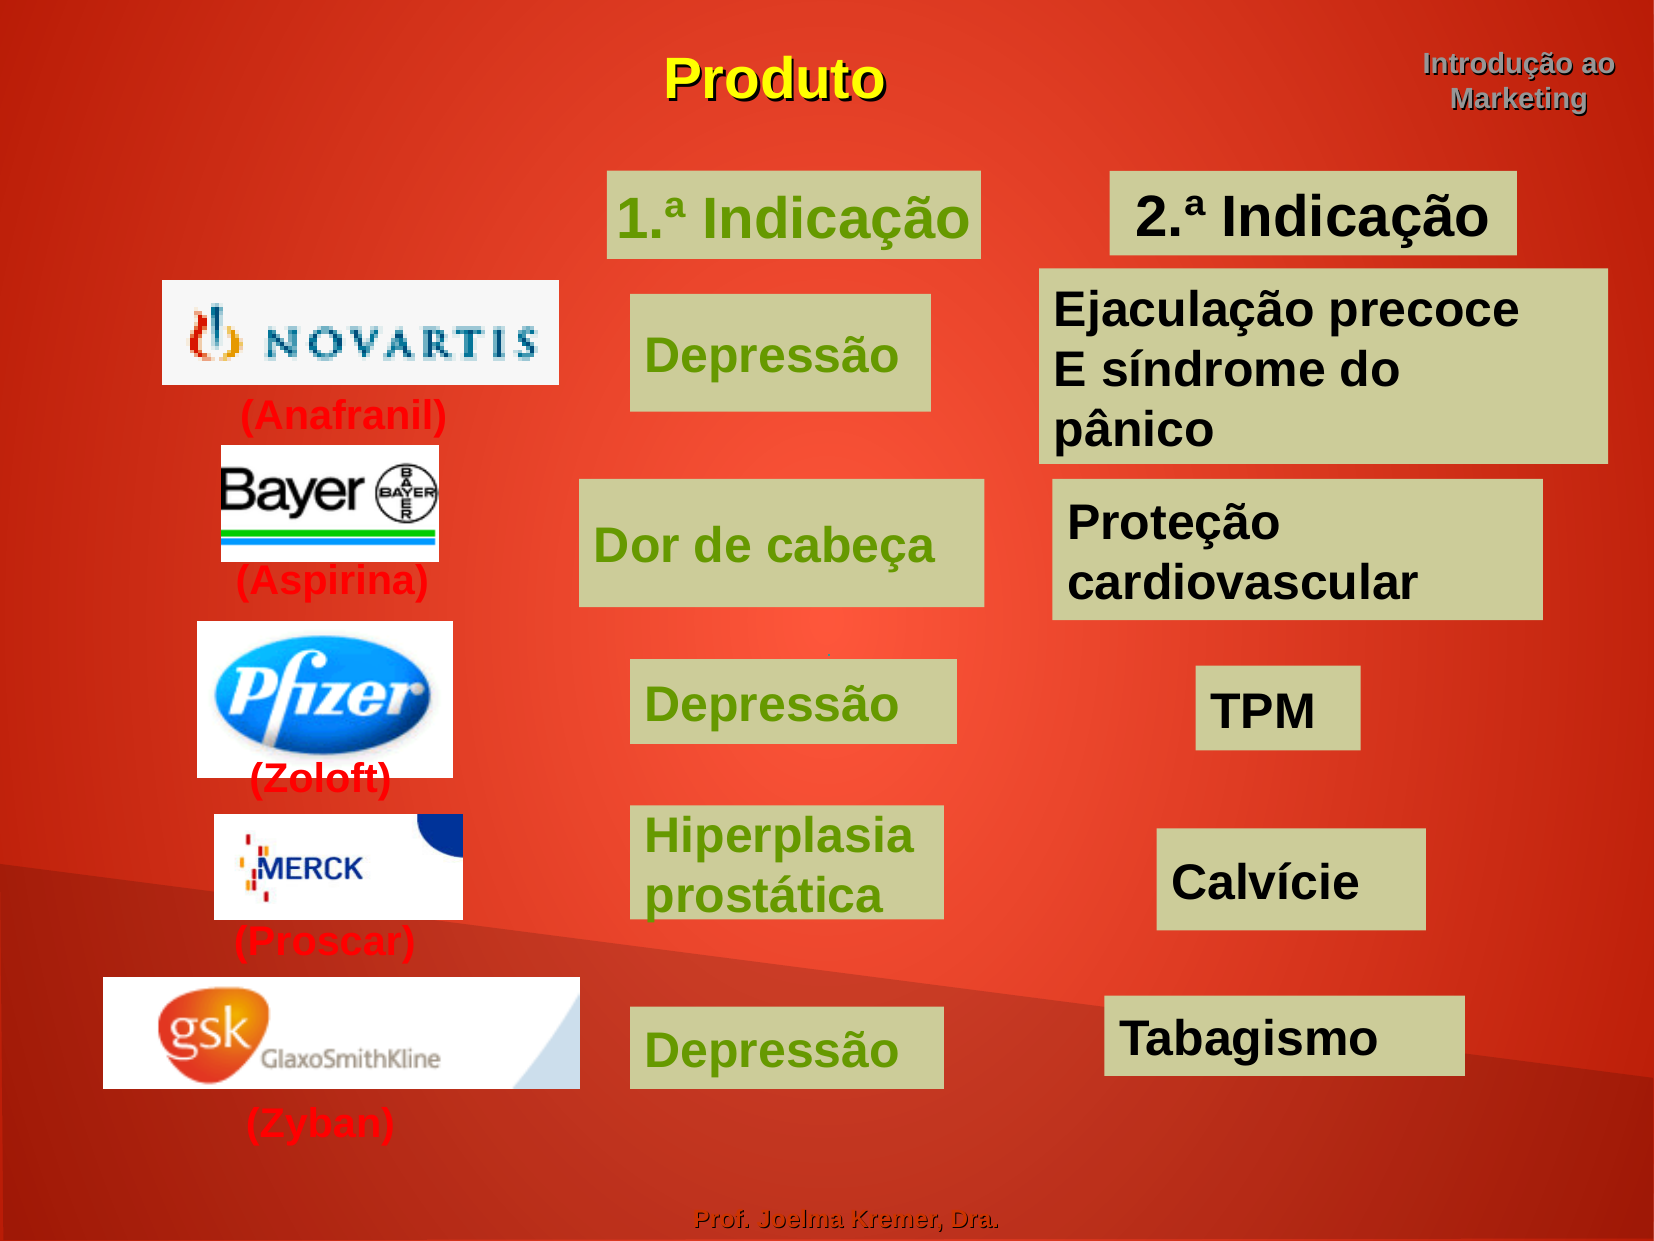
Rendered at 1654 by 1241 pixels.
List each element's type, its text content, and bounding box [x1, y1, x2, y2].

text_box 1.ª Indicação [606, 170, 981, 259]
text_box Depressão [630, 659, 957, 744]
picture [221, 445, 439, 544]
picture [103, 977, 580, 1089]
text_box Tabagismo [1104, 995, 1465, 1076]
text_box (Aspirina) [221, 544, 444, 611]
picture [162, 280, 559, 385]
text_box Prof. Joelma Kremer, Dra. [566, 1195, 1127, 1241]
title Introdução ao Marketing [1386, 21, 1652, 139]
text_box Proteção cardiovascular [1052, 478, 1543, 621]
text_box Calvície [1156, 828, 1426, 931]
text_box Depressão [630, 293, 931, 412]
text_box (Proscar) [214, 920, 436, 972]
text_box (Zoloft) [209, 742, 432, 809]
text_box Dor de cabeça [579, 478, 985, 608]
picture [197, 621, 453, 778]
text_box TPM [1195, 665, 1361, 751]
text_box Depressão [630, 1006, 944, 1089]
text_box Ejaculação precoce E síndrome do pânico [1039, 268, 1609, 464]
picture [214, 814, 463, 920]
text_box (Zyban) [209, 1089, 432, 1154]
text_box 2.ª Indicação [1109, 170, 1517, 256]
text_box Produto [188, 33, 1361, 119]
text_box (Anafranil) [232, 379, 455, 446]
text_box Hiperplasia prostática [630, 805, 944, 920]
